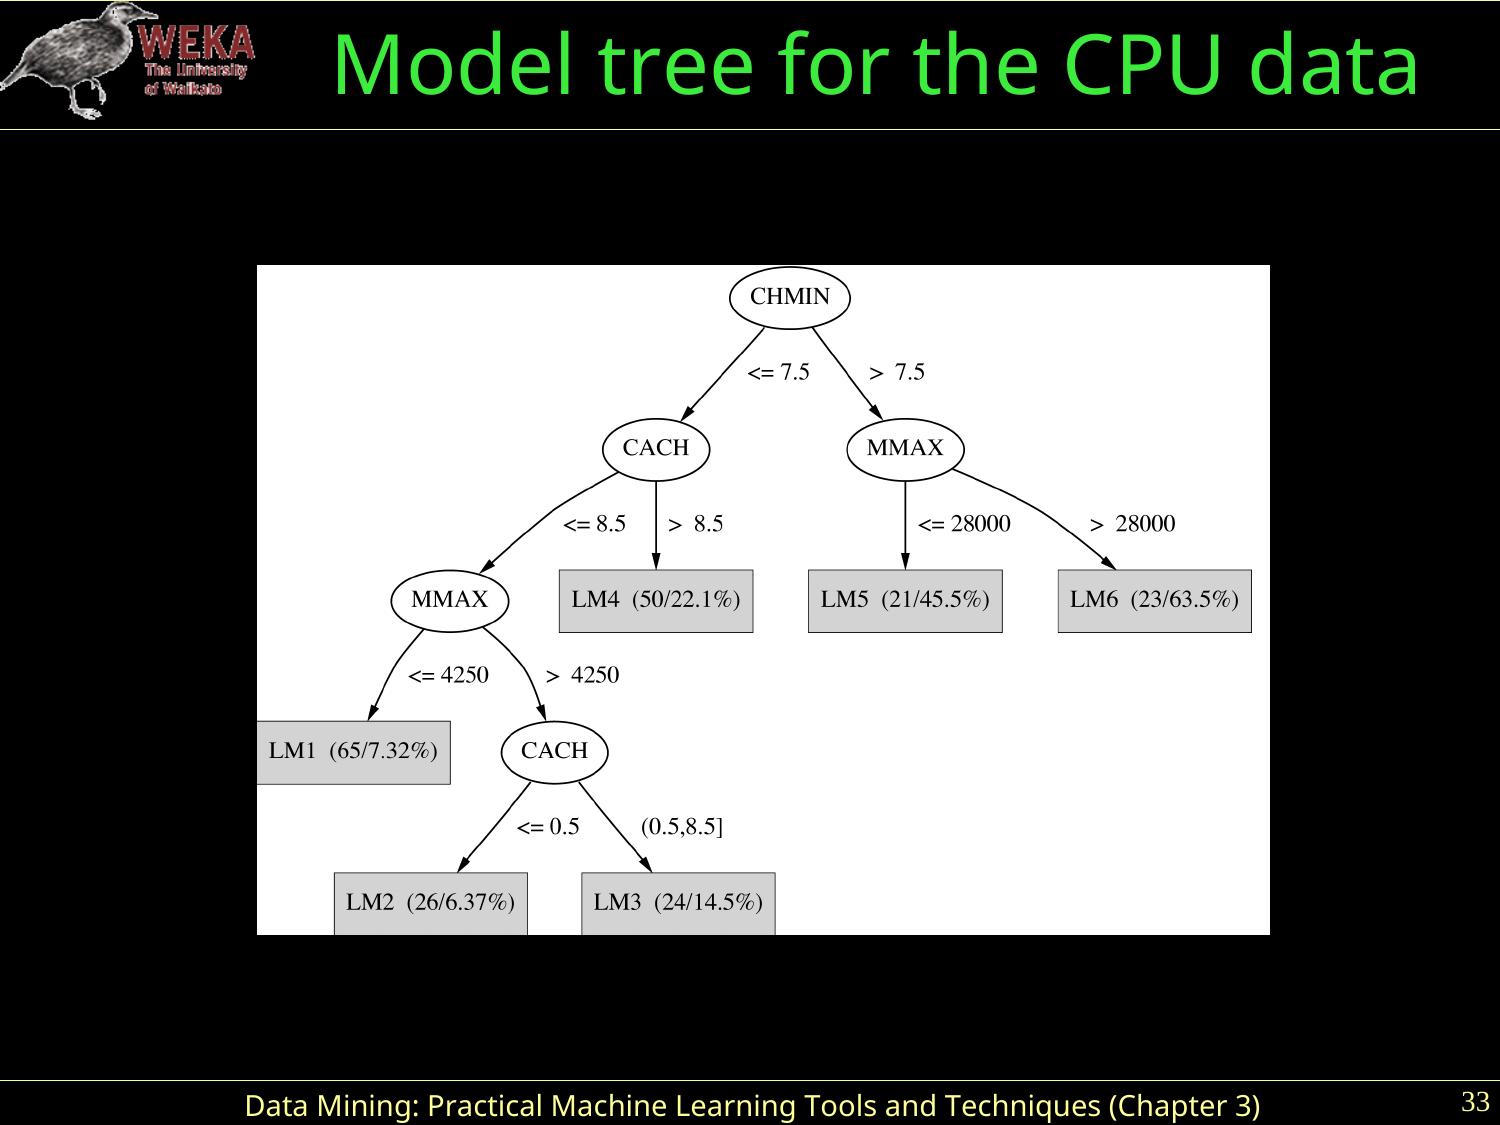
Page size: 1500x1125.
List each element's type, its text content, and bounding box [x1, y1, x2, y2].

title Model tree for the CPU data [177, 0, 1500, 154]
picture [257, 265, 1270, 936]
picture [0, 1, 177, 129]
